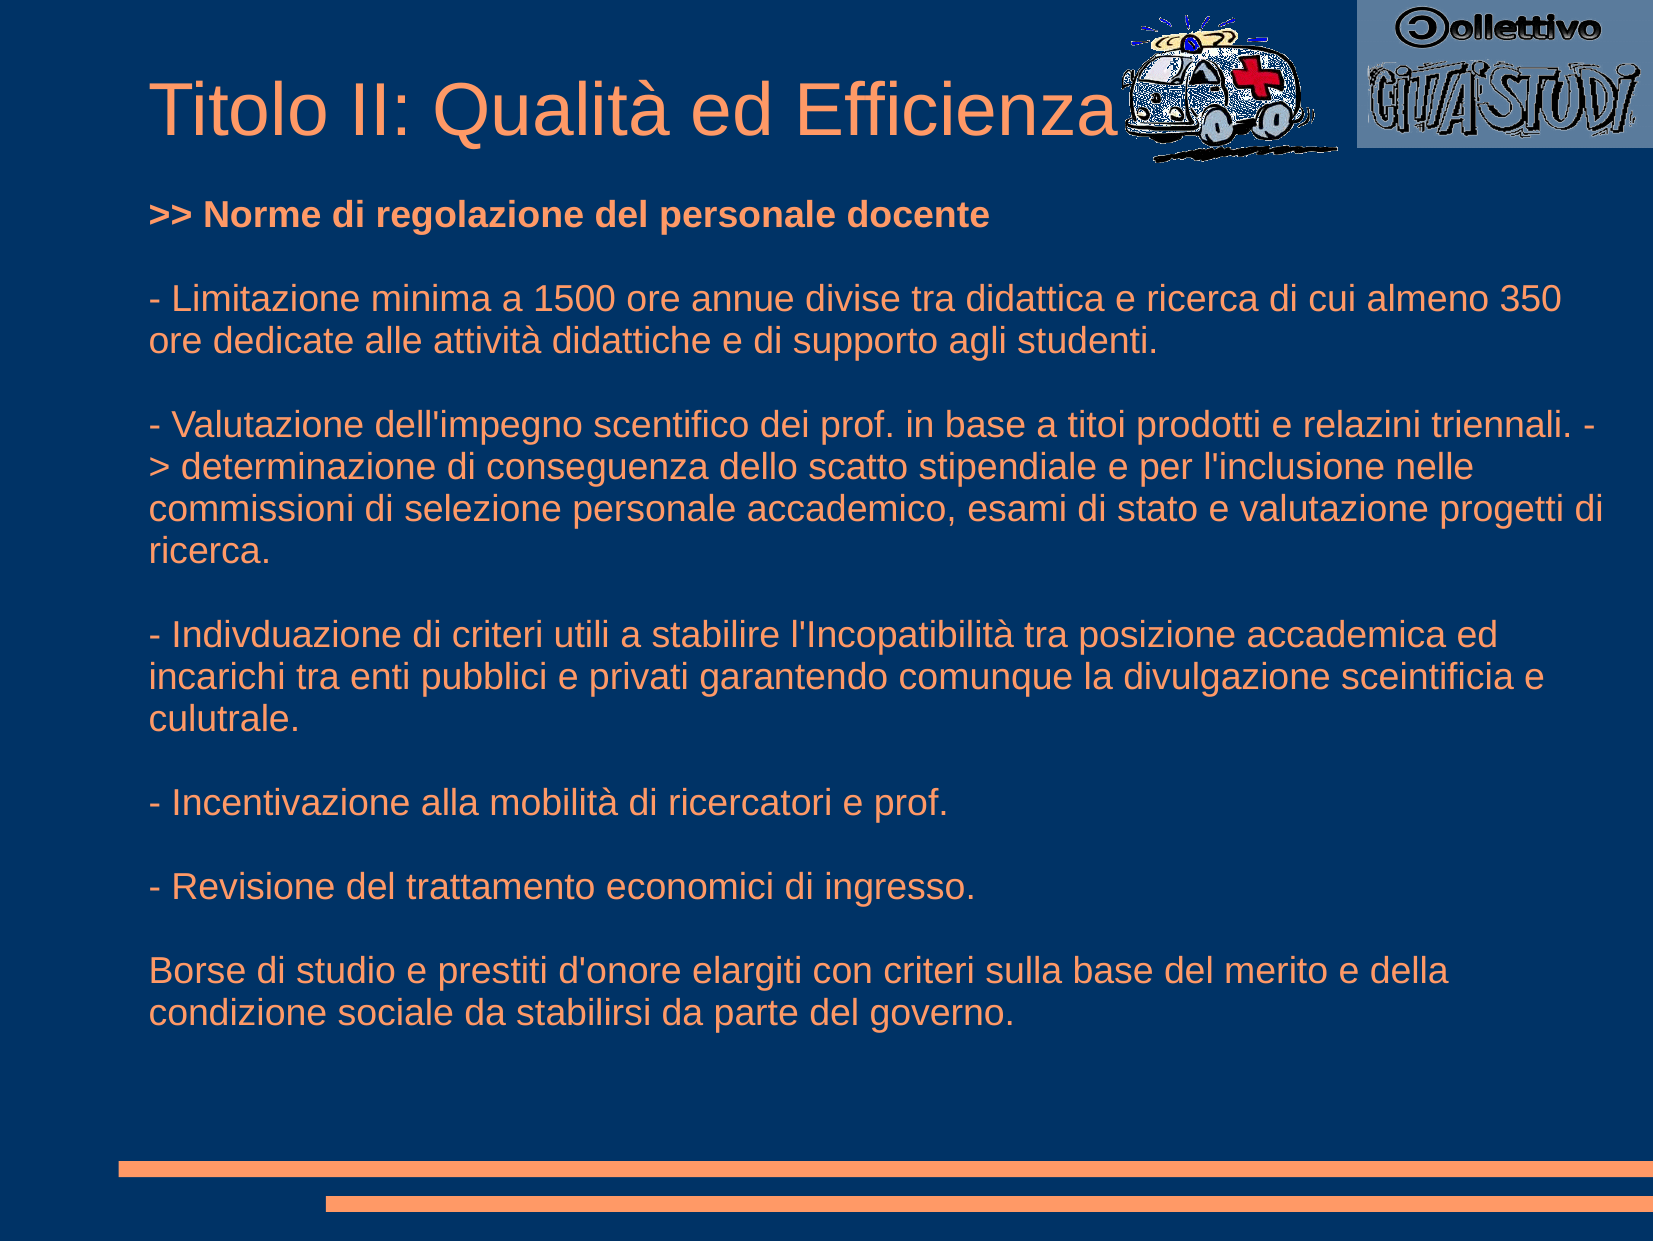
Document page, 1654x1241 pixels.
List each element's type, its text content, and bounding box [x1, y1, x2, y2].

text_box Titolo II: Qualità ed Efficienza >> Norme di regolazione del personale docente - Limitazione minima a 1500 ore annue divise tra didattica e ricerca di cui almeno 350 ore dedicate alle attività didattiche e di supporto agli studenti. - Valutazione dell'impegno scentifico dei prof. in base a titoi prodotti e relazini triennali. -> determinazione di conseguenza dello scatto stipendiale e per l'inclusione nelle commissioni di selezione personale accademico, esami di stato e valutazione progetti di ricerca. - Indivduazione di criteri utili a stabilire l'Incopatibilità tra posizione accademica ed incarichi tra enti pubblici e privati garantendo comunque la divulgazione sceintificia e culutrale. - Incentivazione alla mobilità di ricercatori e prof. - Revisione del trattamento economici di ingresso. Borse di studio e prestiti d'onore elargiti con criteri sulla base del merito e della condizione sociale da stabilirsi da parte del governo. [133, 60, 1630, 1083]
picture [1092, 0, 1653, 178]
